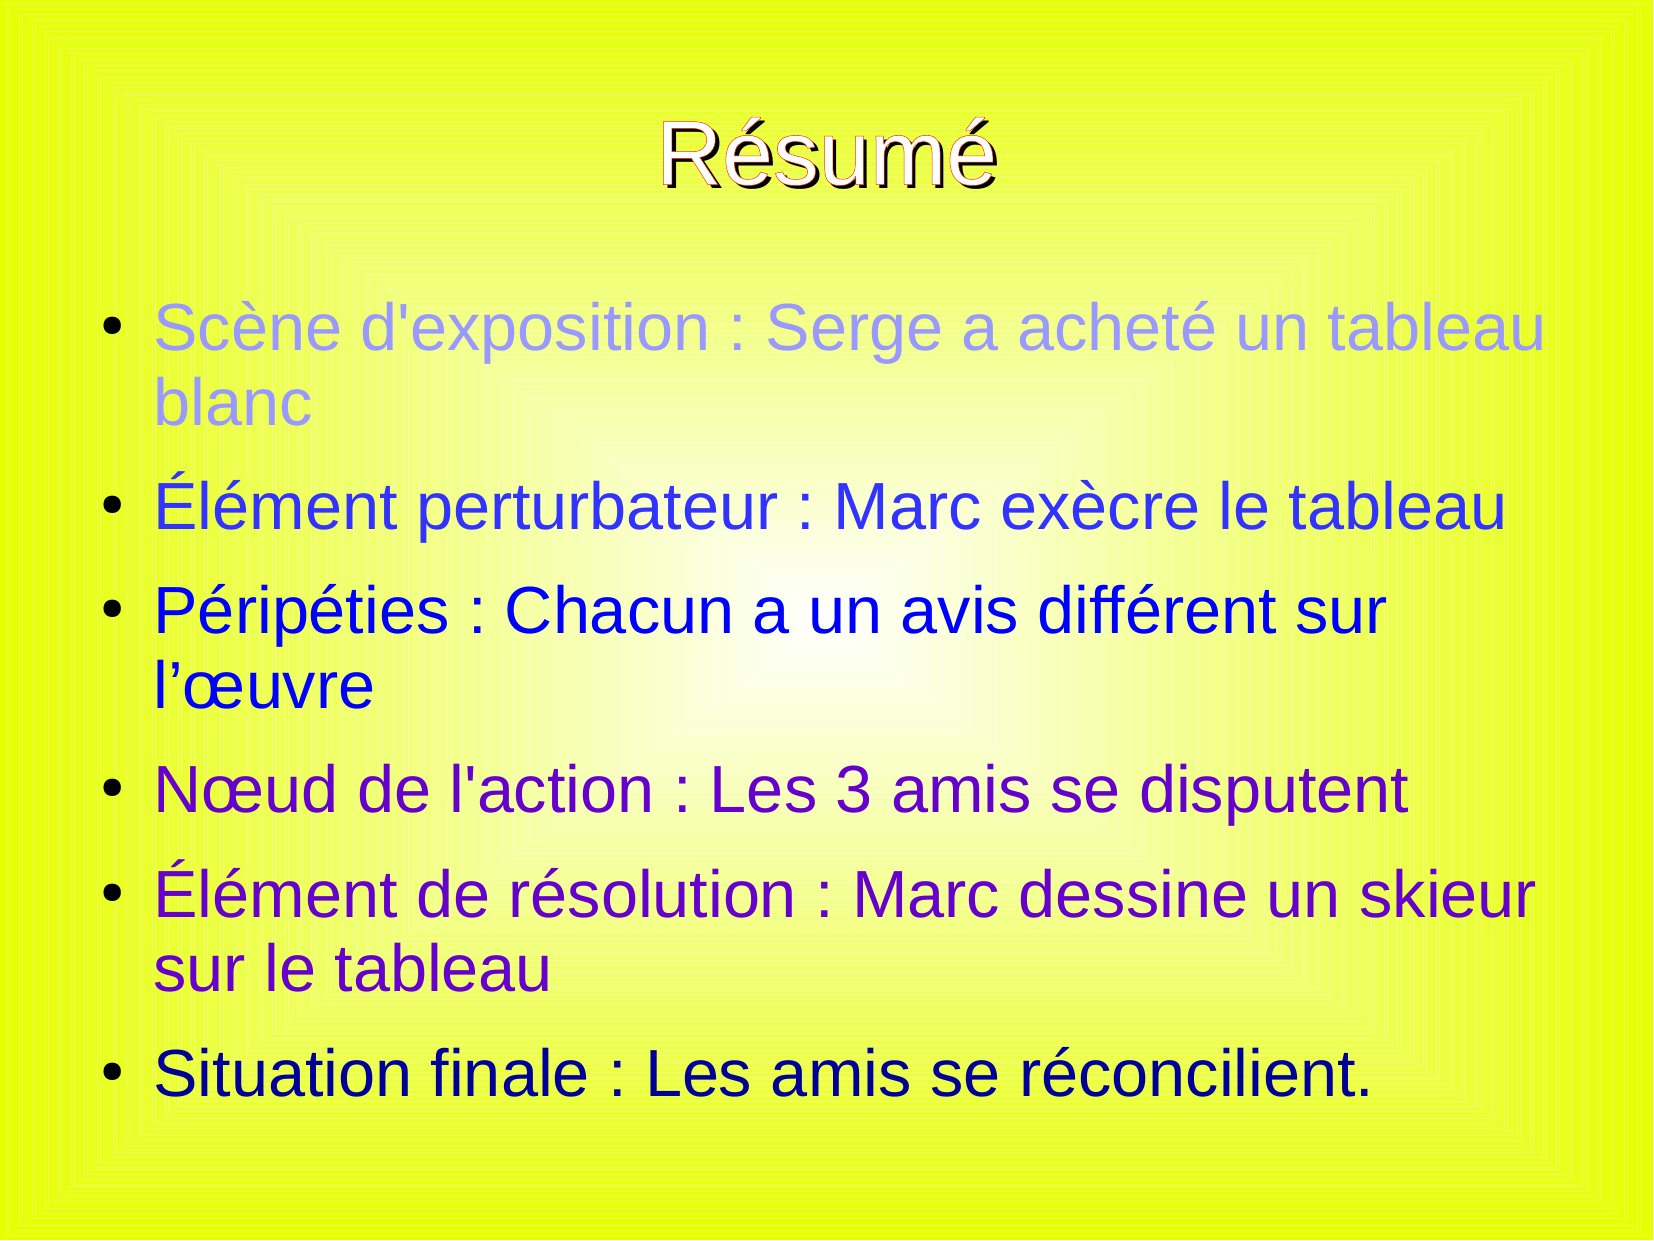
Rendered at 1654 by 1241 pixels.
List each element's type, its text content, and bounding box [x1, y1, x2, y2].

list Scène d'exposition : Serge a acheté un tableau blanc Élément perturbateur : Marc exècre le tableau Péripéties : Chacun a un avis différent sur l’œuvre Nœud de l'action : Les 3 amis se disputent Élément de résolution : Marc dessine un skieur sur le tableau Situation finale : Les amis se réconcilient. [82, 290, 1571, 1109]
title Résumé [82, 49, 1571, 257]
